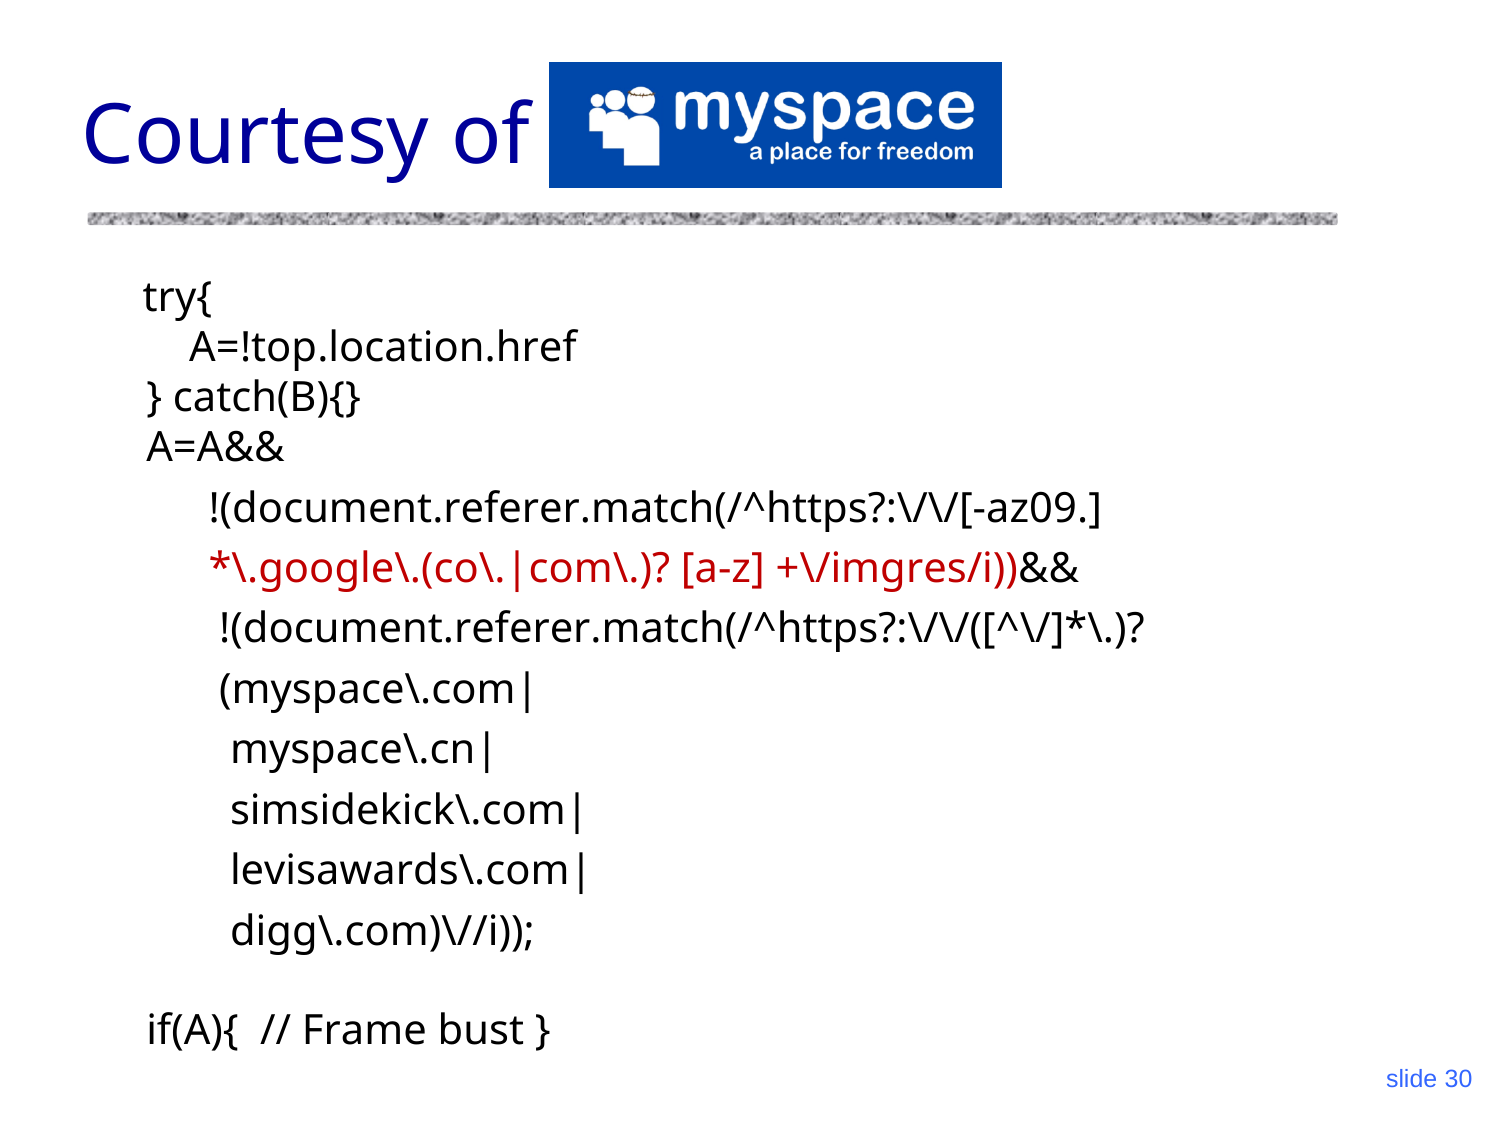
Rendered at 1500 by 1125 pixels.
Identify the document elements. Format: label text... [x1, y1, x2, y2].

text_box try{ A=!top.location.href } catch(B){} A=A&& !(document.referer.match(/^https?:\/\/[-az09.] *\.google\.(co\.|com\.)? [a-z] +\/imgres/i))&& !(document.referer.match(/^https?:\/\/([^\/]*\.)? (myspace\.com| myspace\.cn| simsidekick\.com| levisawards\.com| digg\.com)\//i)); if(A){ // Frame bust } [75, 262, 1426, 1088]
picture [87, 212, 1338, 226]
text_box slide <number> [1174, 1025, 1488, 1101]
picture [549, 62, 1002, 188]
text_box Courtesy of [66, 37, 1342, 188]
